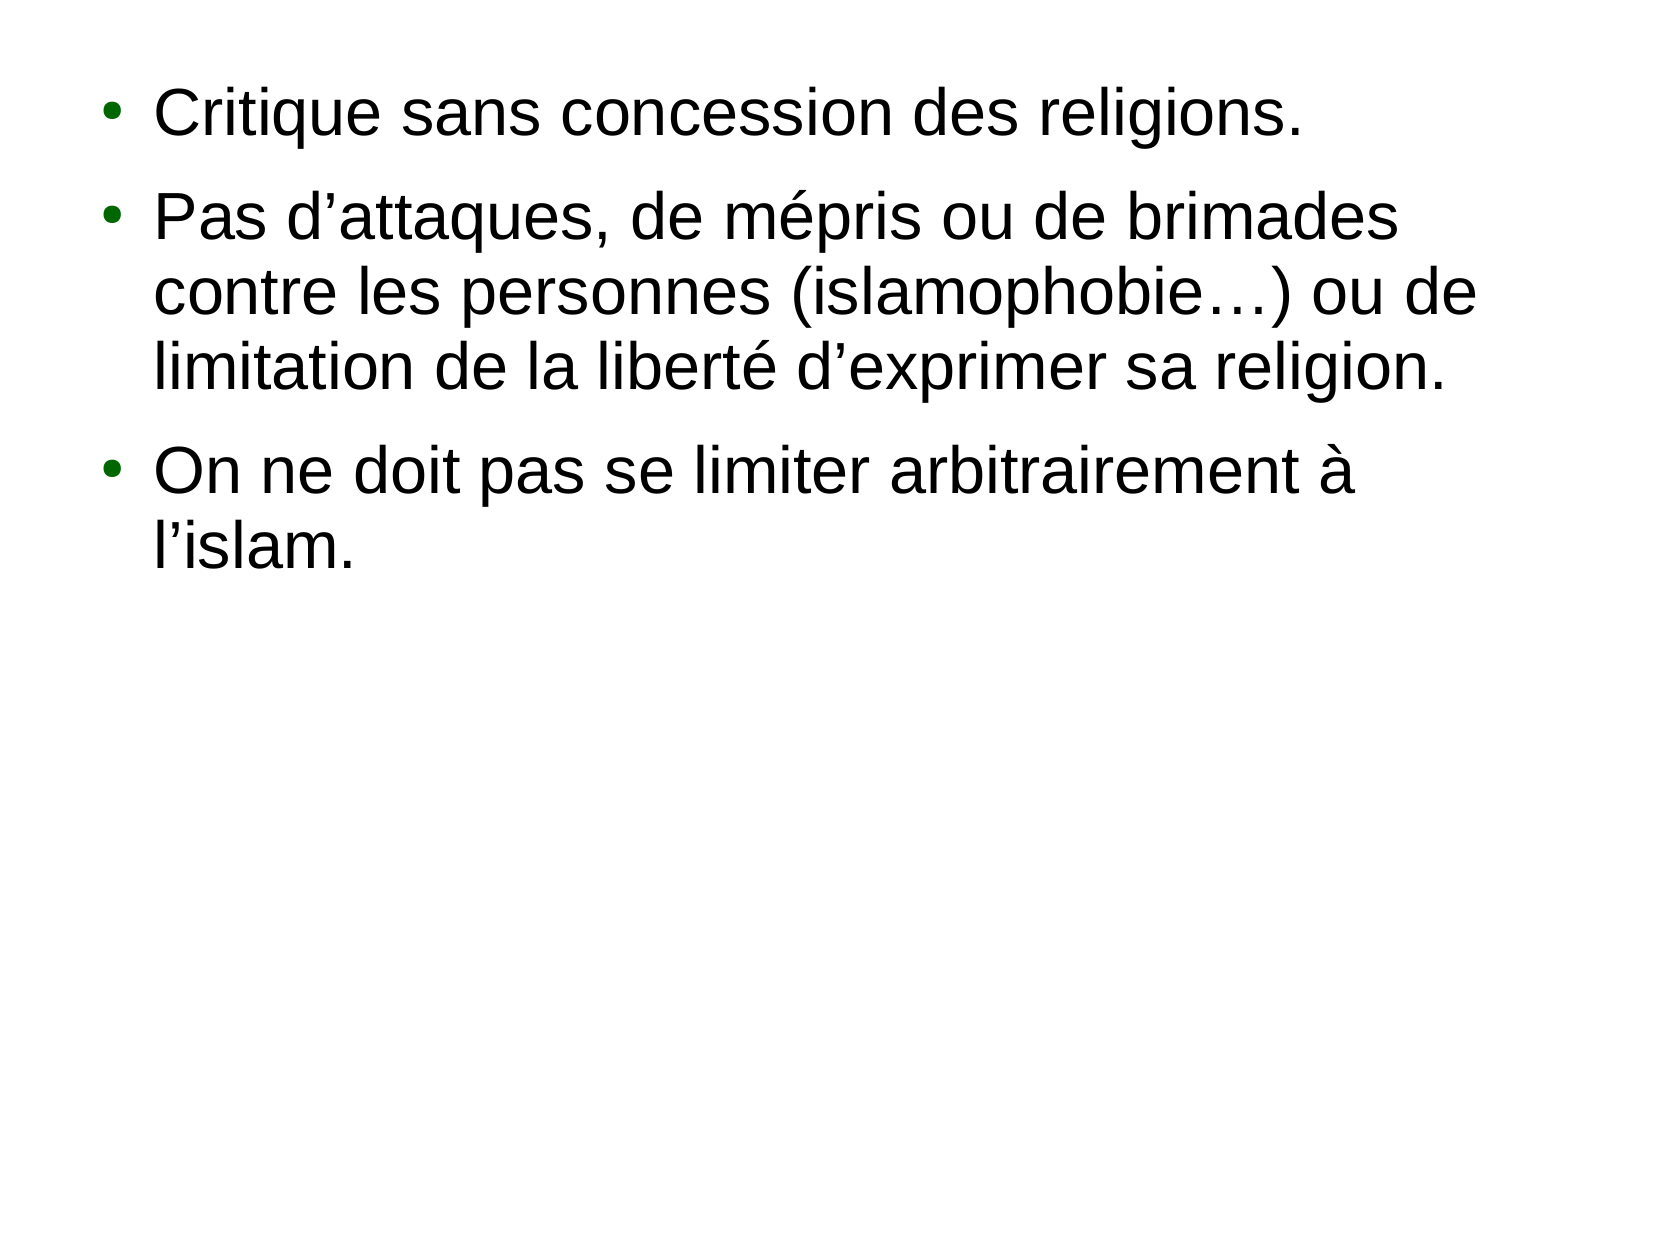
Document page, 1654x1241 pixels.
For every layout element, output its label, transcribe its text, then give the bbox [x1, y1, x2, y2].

list Critique sans concession des religions. Pas d’attaques, de mépris ou de brimades contre les personnes (islamophobie…) ou de limitation de la liberté d’exprimer sa religion. On ne doit pas se limiter arbitrairement à l’islam. [82, 75, 1571, 1201]
